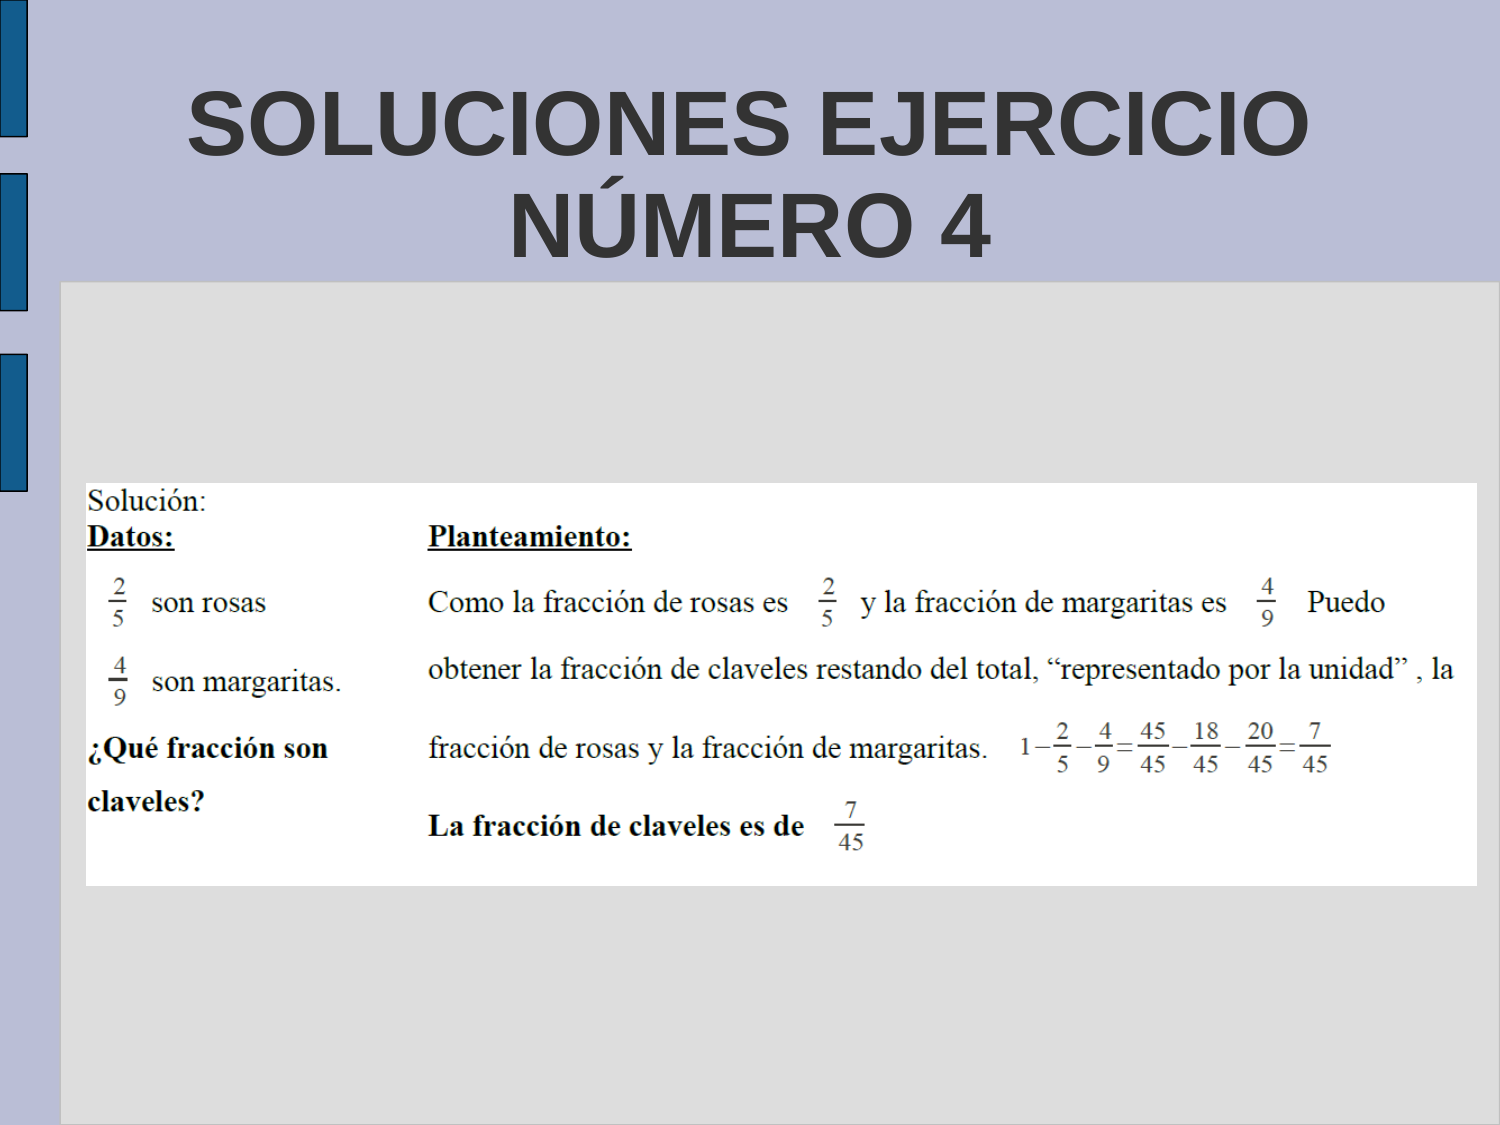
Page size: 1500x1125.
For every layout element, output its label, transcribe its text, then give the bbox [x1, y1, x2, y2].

title SOLUCIONES EJERCICIO NÚMERO 4 [110, 73, 1391, 279]
picture [86, 483, 1477, 886]
